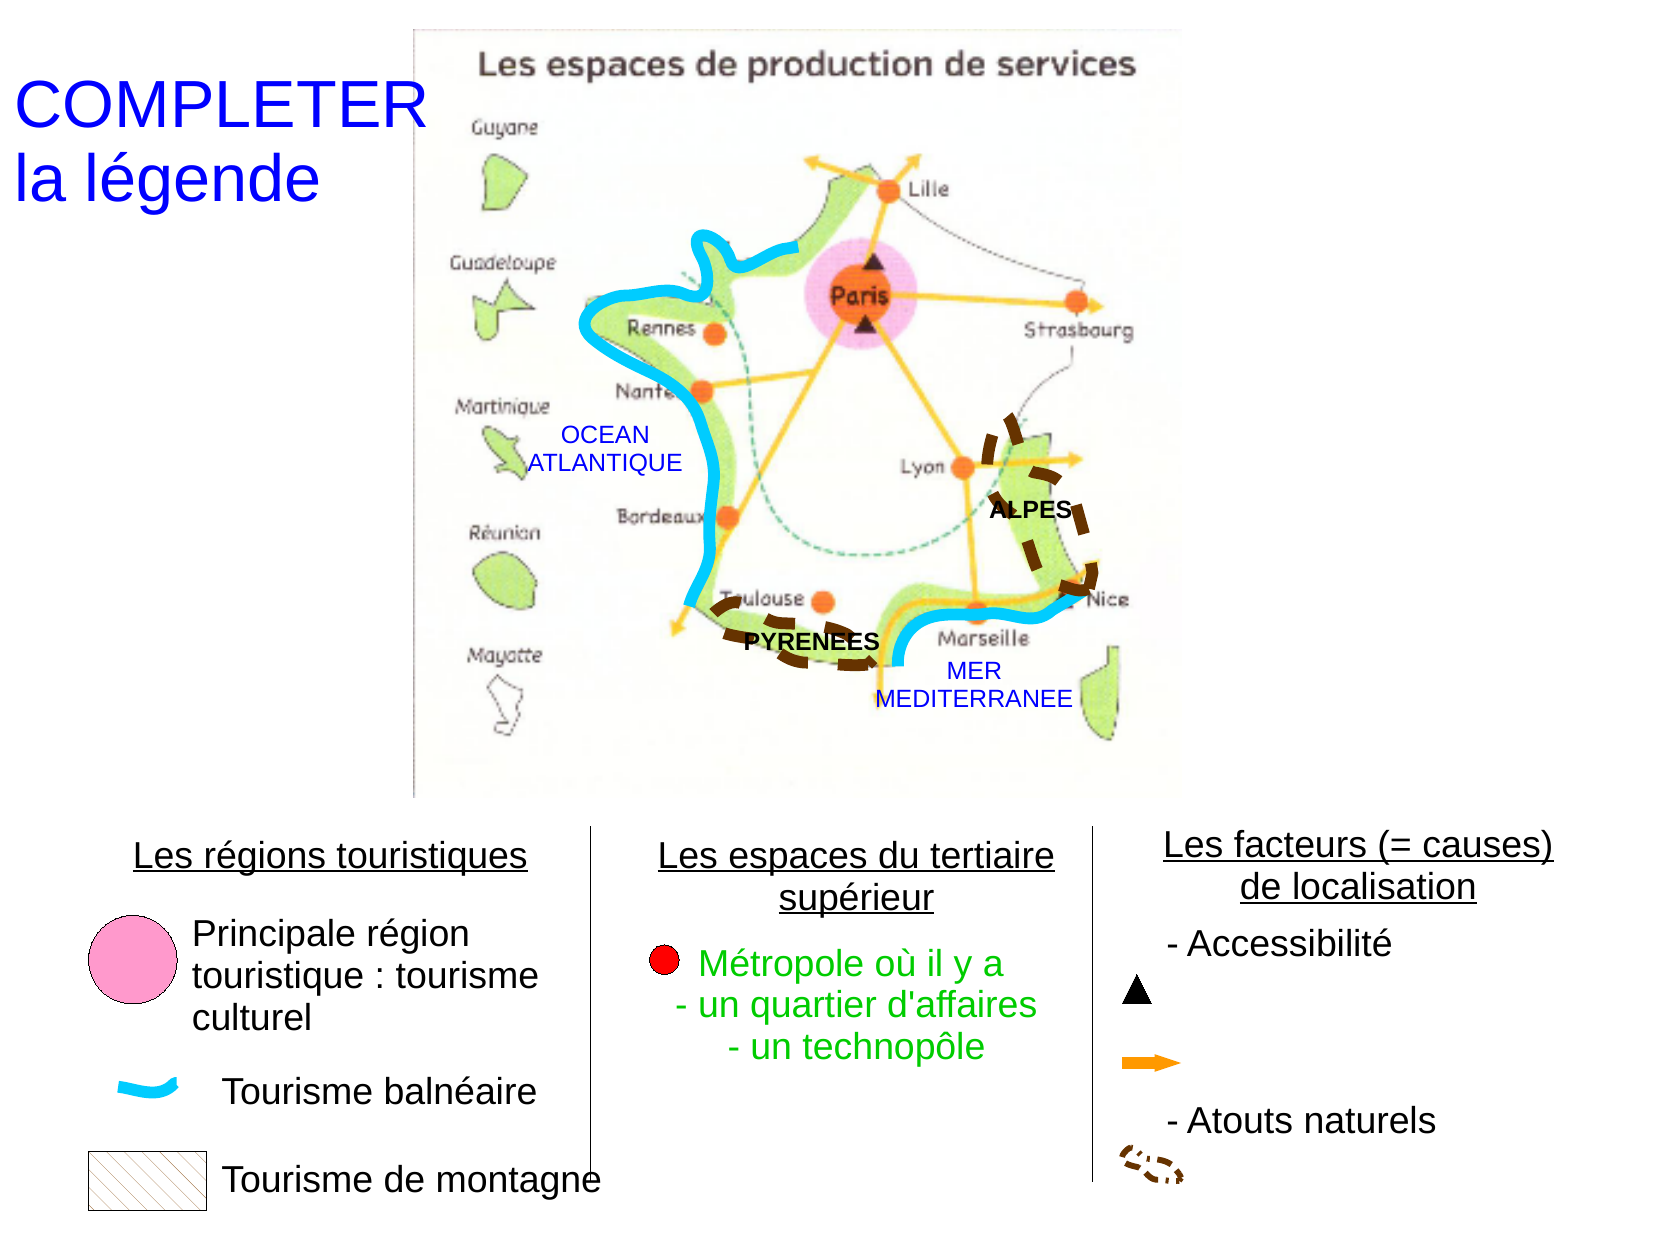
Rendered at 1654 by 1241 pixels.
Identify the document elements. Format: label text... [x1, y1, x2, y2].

text_box - Accessibilité [1151, 915, 1565, 973]
picture [413, 29, 1182, 798]
text_box Les espaces du tertiaire supérieur [620, 826, 1092, 926]
text_box OCEAN ATLANTIQUE [501, 413, 709, 485]
text_box Principale région touristique : tourisme culturel [177, 905, 650, 1046]
text_box Les régions touristiques [118, 826, 590, 884]
text_box [88, 915, 177, 1004]
text_box PYRENEES [708, 620, 916, 664]
text_box ALPES [974, 488, 1182, 533]
text_box Métropole où il y a - un quartier d'affaires - un technopôle [620, 934, 1093, 1076]
text_box [88, 1151, 207, 1211]
text_box Tourisme balnéaire [206, 1062, 621, 1120]
text_box - Atouts naturels [1151, 1092, 1565, 1150]
text_box [1122, 974, 1152, 1004]
text_box Tourisme de montagne [207, 1151, 621, 1209]
text_box COMPLETER la légende [0, 59, 473, 224]
text_box Les facteurs (= causes) de localisation [1122, 816, 1595, 916]
text_box MER MEDITERRANEE [856, 649, 1093, 737]
